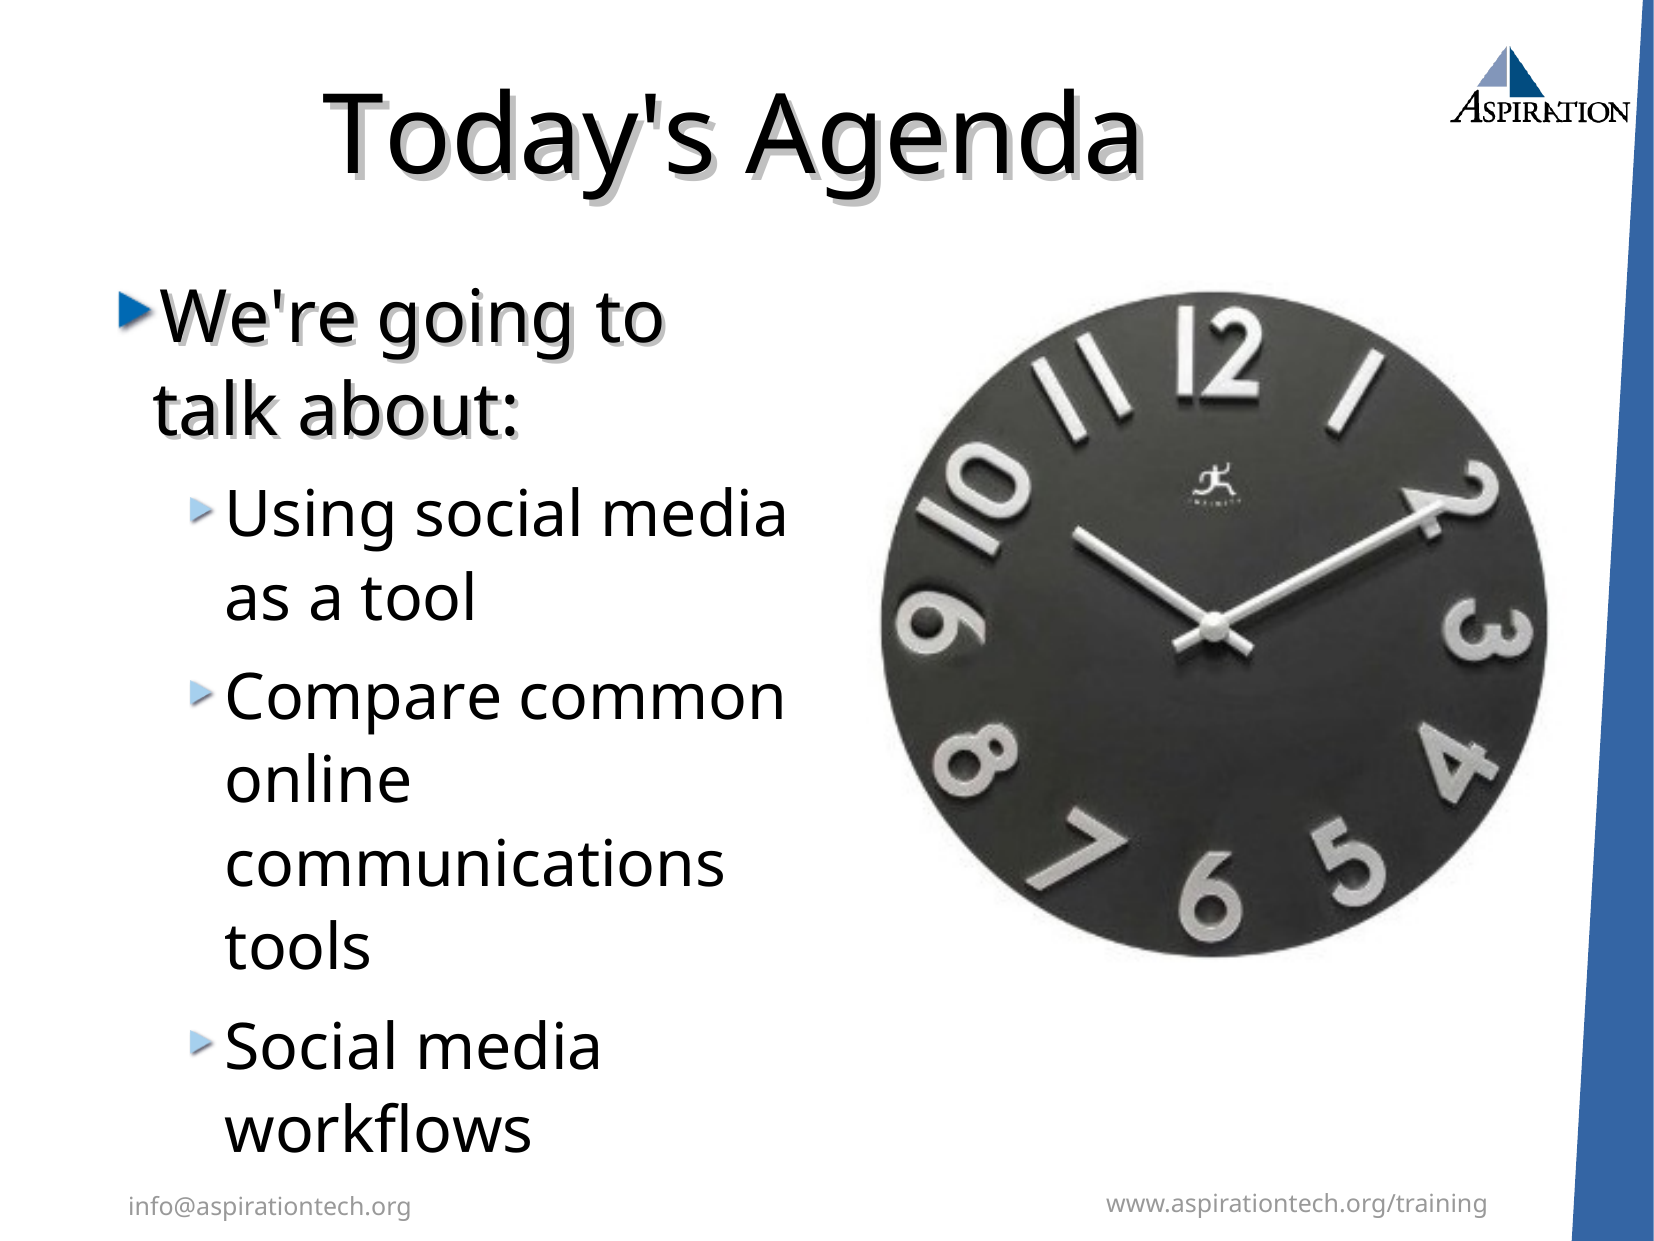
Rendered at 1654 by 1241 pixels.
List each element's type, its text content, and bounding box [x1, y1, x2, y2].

picture [866, 263, 1573, 983]
list We're going to talk about: Using social media as a tool Compare common online communications tools Social media workflows [54, 263, 807, 1165]
picture [1450, 46, 1631, 132]
title Today's Agenda [54, 21, 1415, 227]
